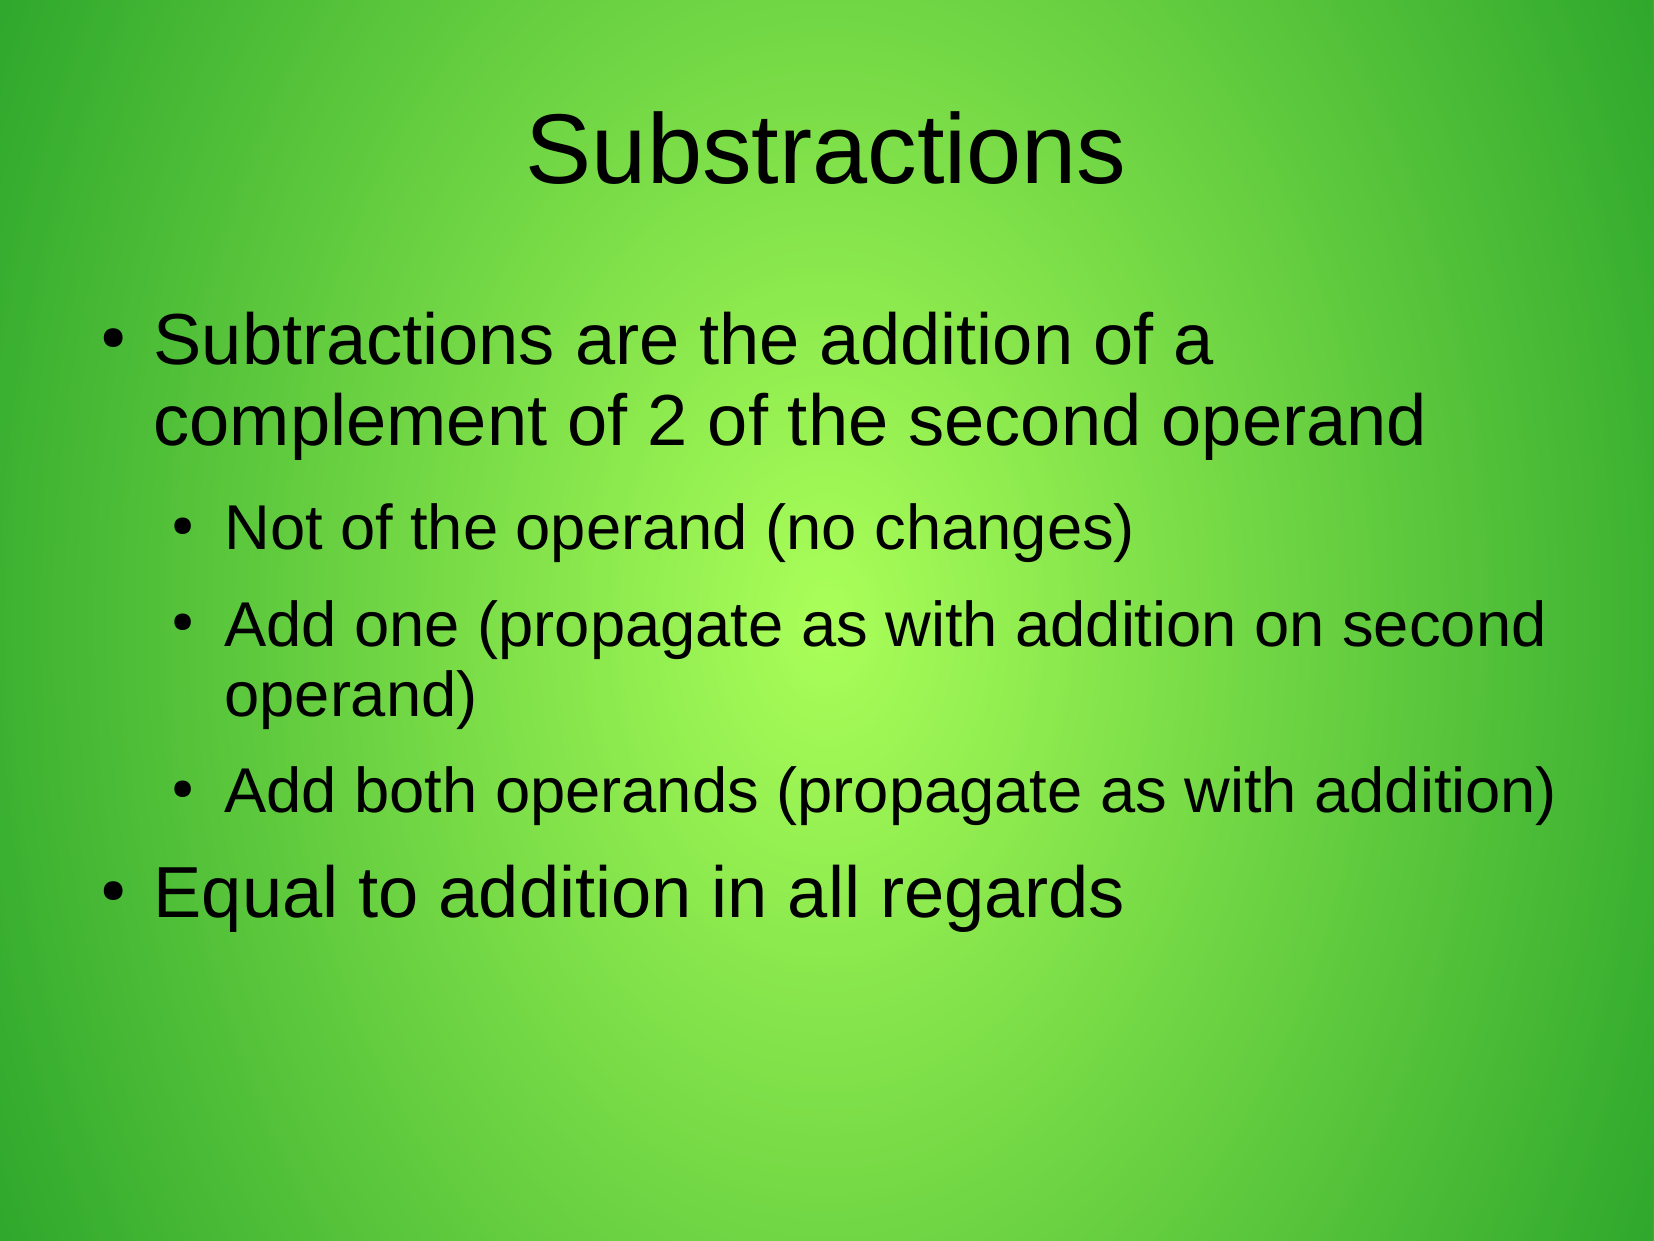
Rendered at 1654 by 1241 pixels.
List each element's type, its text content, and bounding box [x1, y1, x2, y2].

title Substractions [82, 47, 1571, 252]
list Subtractions are the addition of a complement of 2 of the second operand Not of the operand (no changes) Add one (propagate as with addition on second operand) Add both operands (propagate as with addition) Equal to addition in all regards [82, 299, 1571, 1019]
